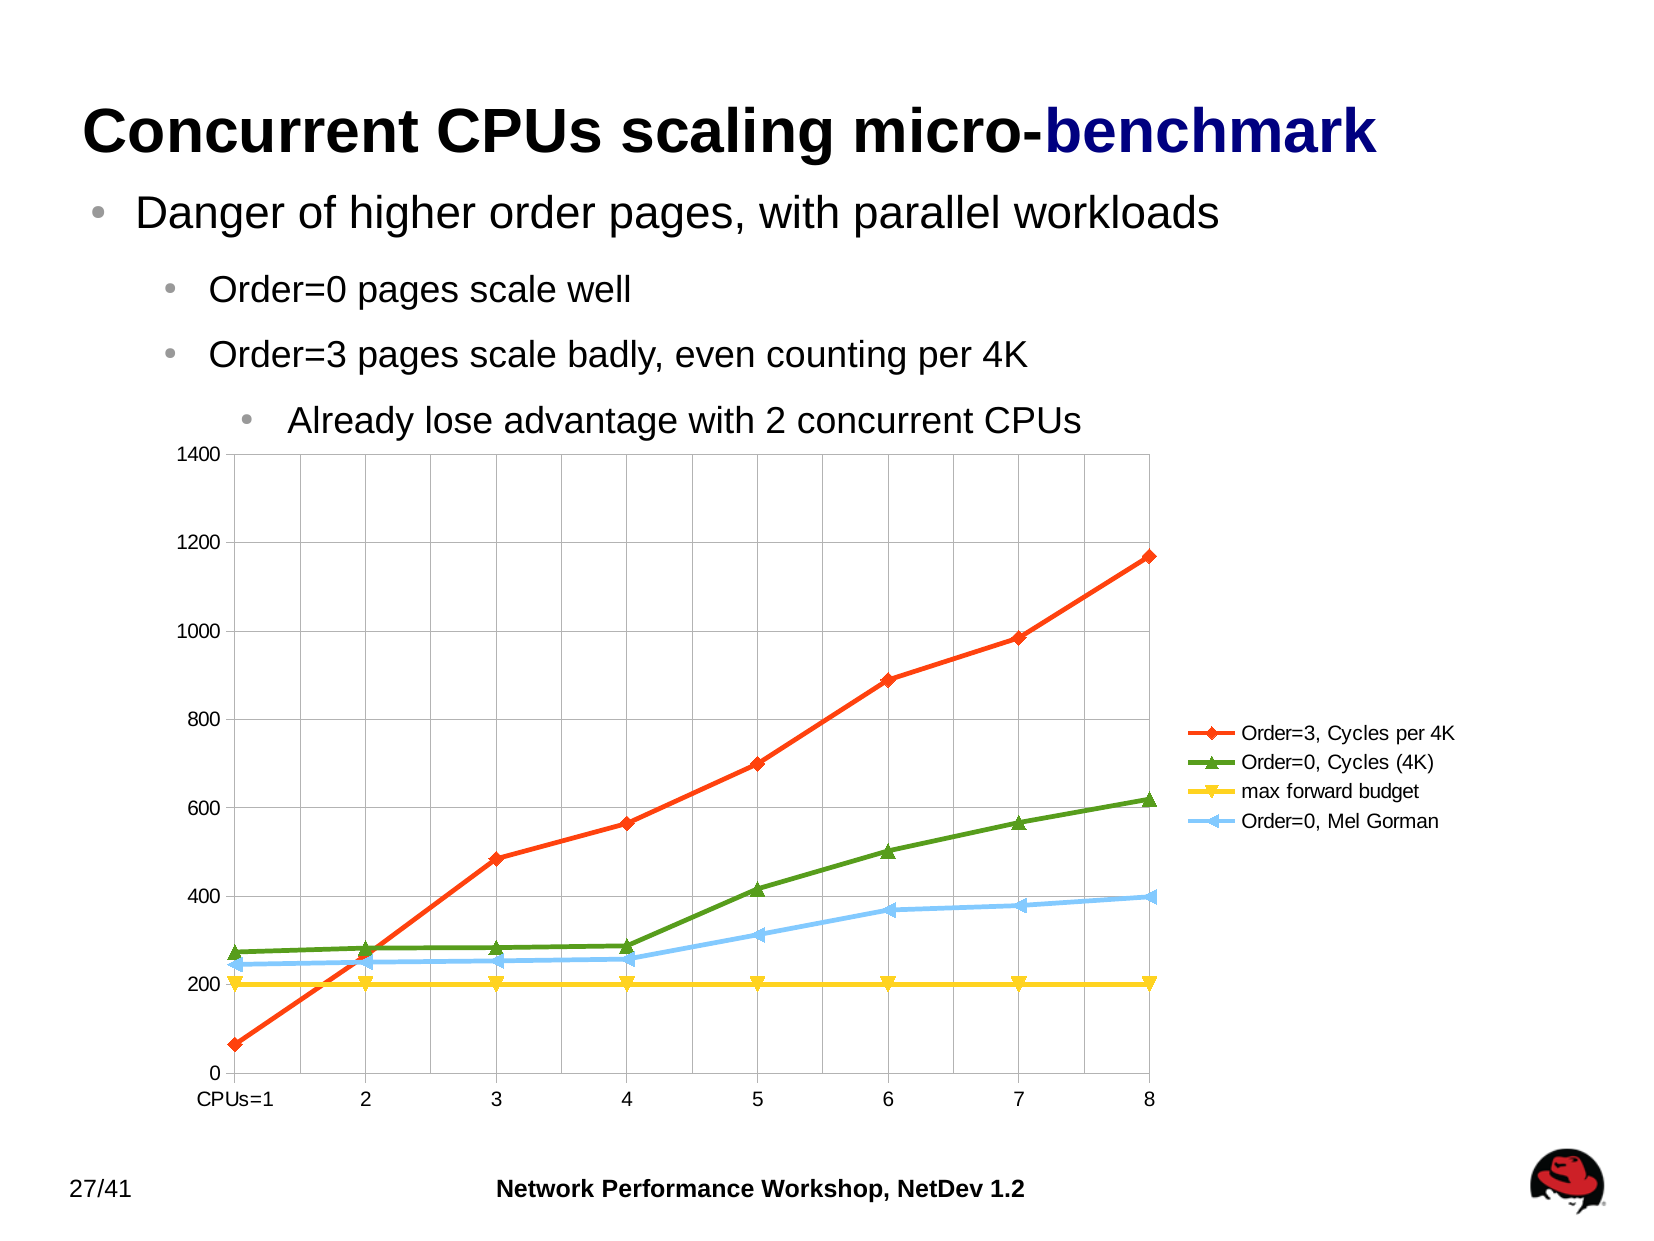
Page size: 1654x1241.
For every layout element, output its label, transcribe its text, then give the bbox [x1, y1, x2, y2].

title Concurrent CPUs scaling micro-benchmark [82, 37, 1571, 226]
list Danger of higher order pages, with parallel workloads Order=0 pages scale well Order=3 pages scale badly, even counting per 4K Already lose advantage with 2 concurrent CPUs [74, 187, 1563, 468]
chart [149, 468, 1475, 1126]
picture [1529, 1146, 1612, 1224]
